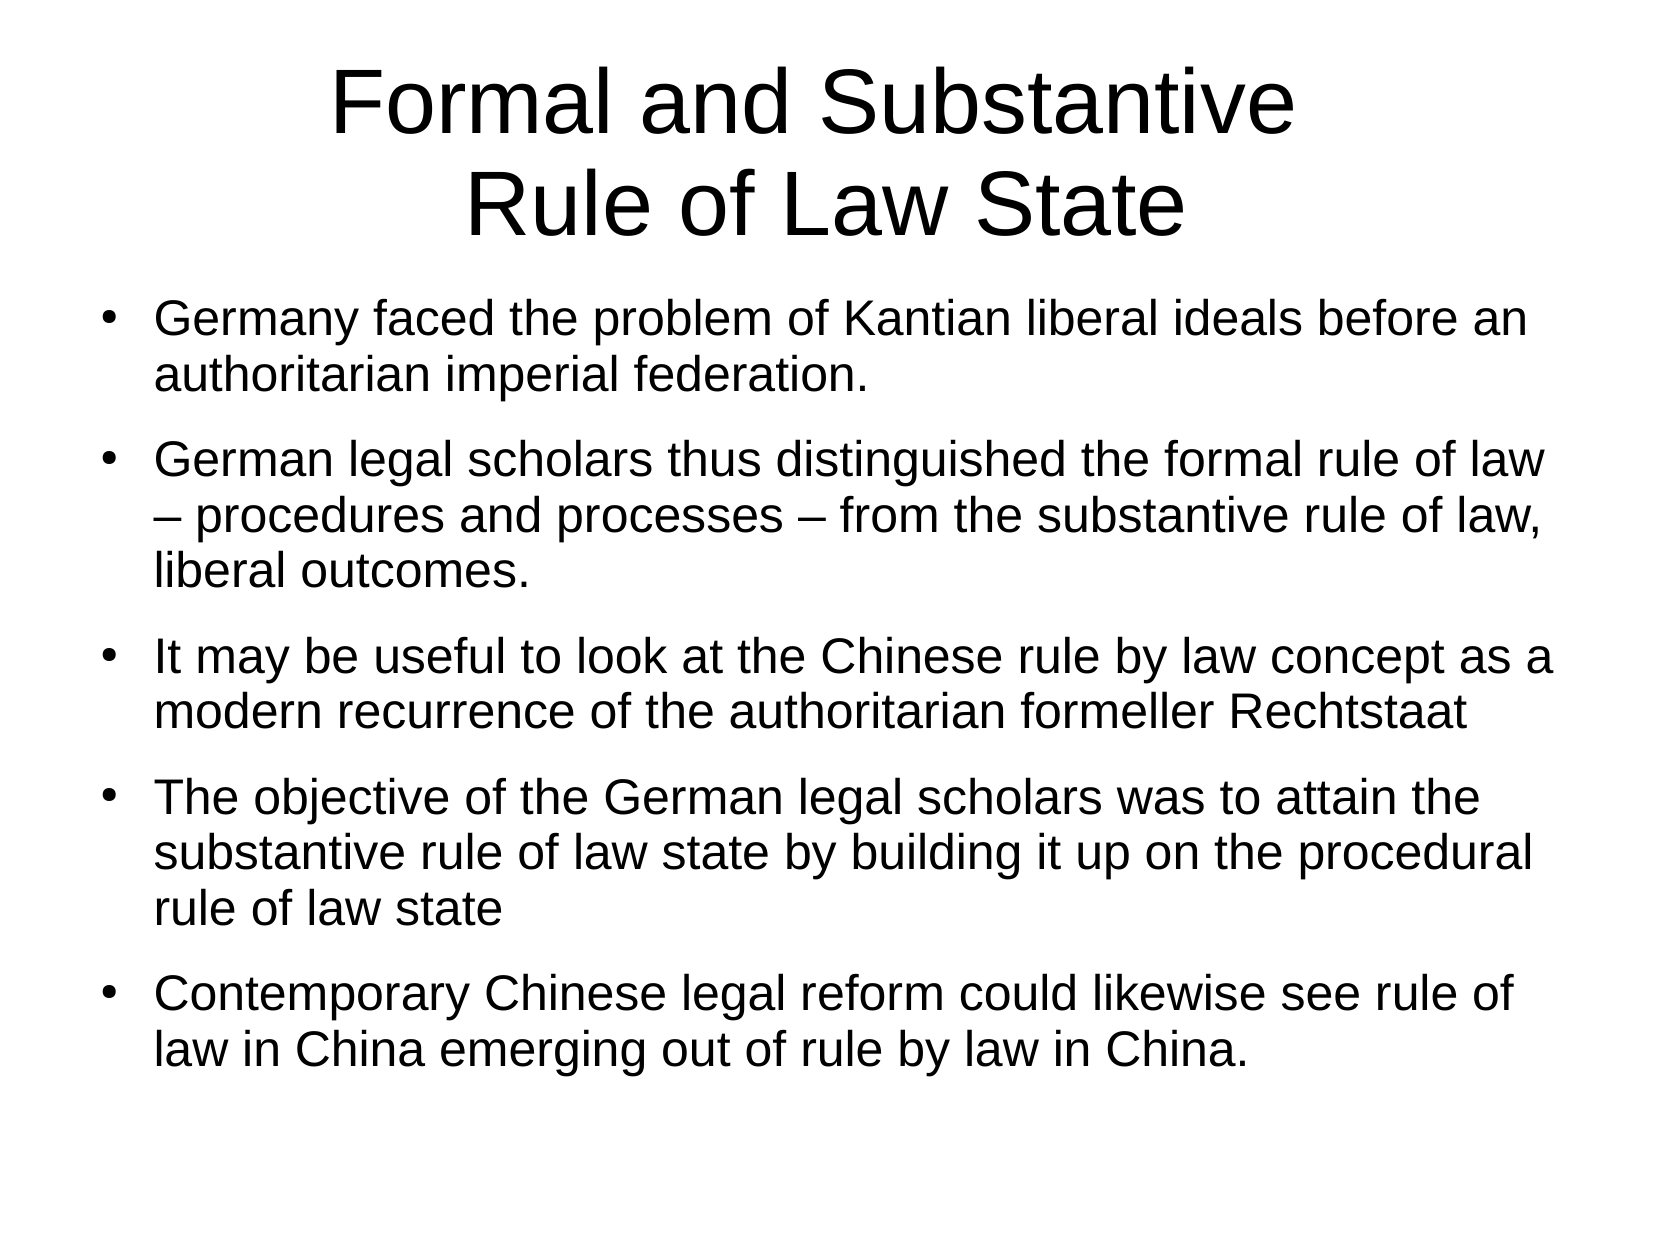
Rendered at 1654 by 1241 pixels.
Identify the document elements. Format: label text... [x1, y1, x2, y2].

list Germany faced the problem of Kantian liberal ideals before an authoritarian imperial federation. German legal scholars thus distinguished the formal rule of law – procedures and processes – from the substantive rule of law, liberal outcomes. It may be useful to look at the Chinese rule by law concept as a modern recurrence of the authoritarian formeller Rechtstaat The objective of the German legal scholars was to attain the substantive rule of law state by building it up on the procedural rule of law state Contemporary Chinese legal reform could likewise see rule of law in China emerging out of rule by law in China. [82, 290, 1571, 1109]
title Formal and Substantive Rule of Law State [82, 49, 1571, 257]
